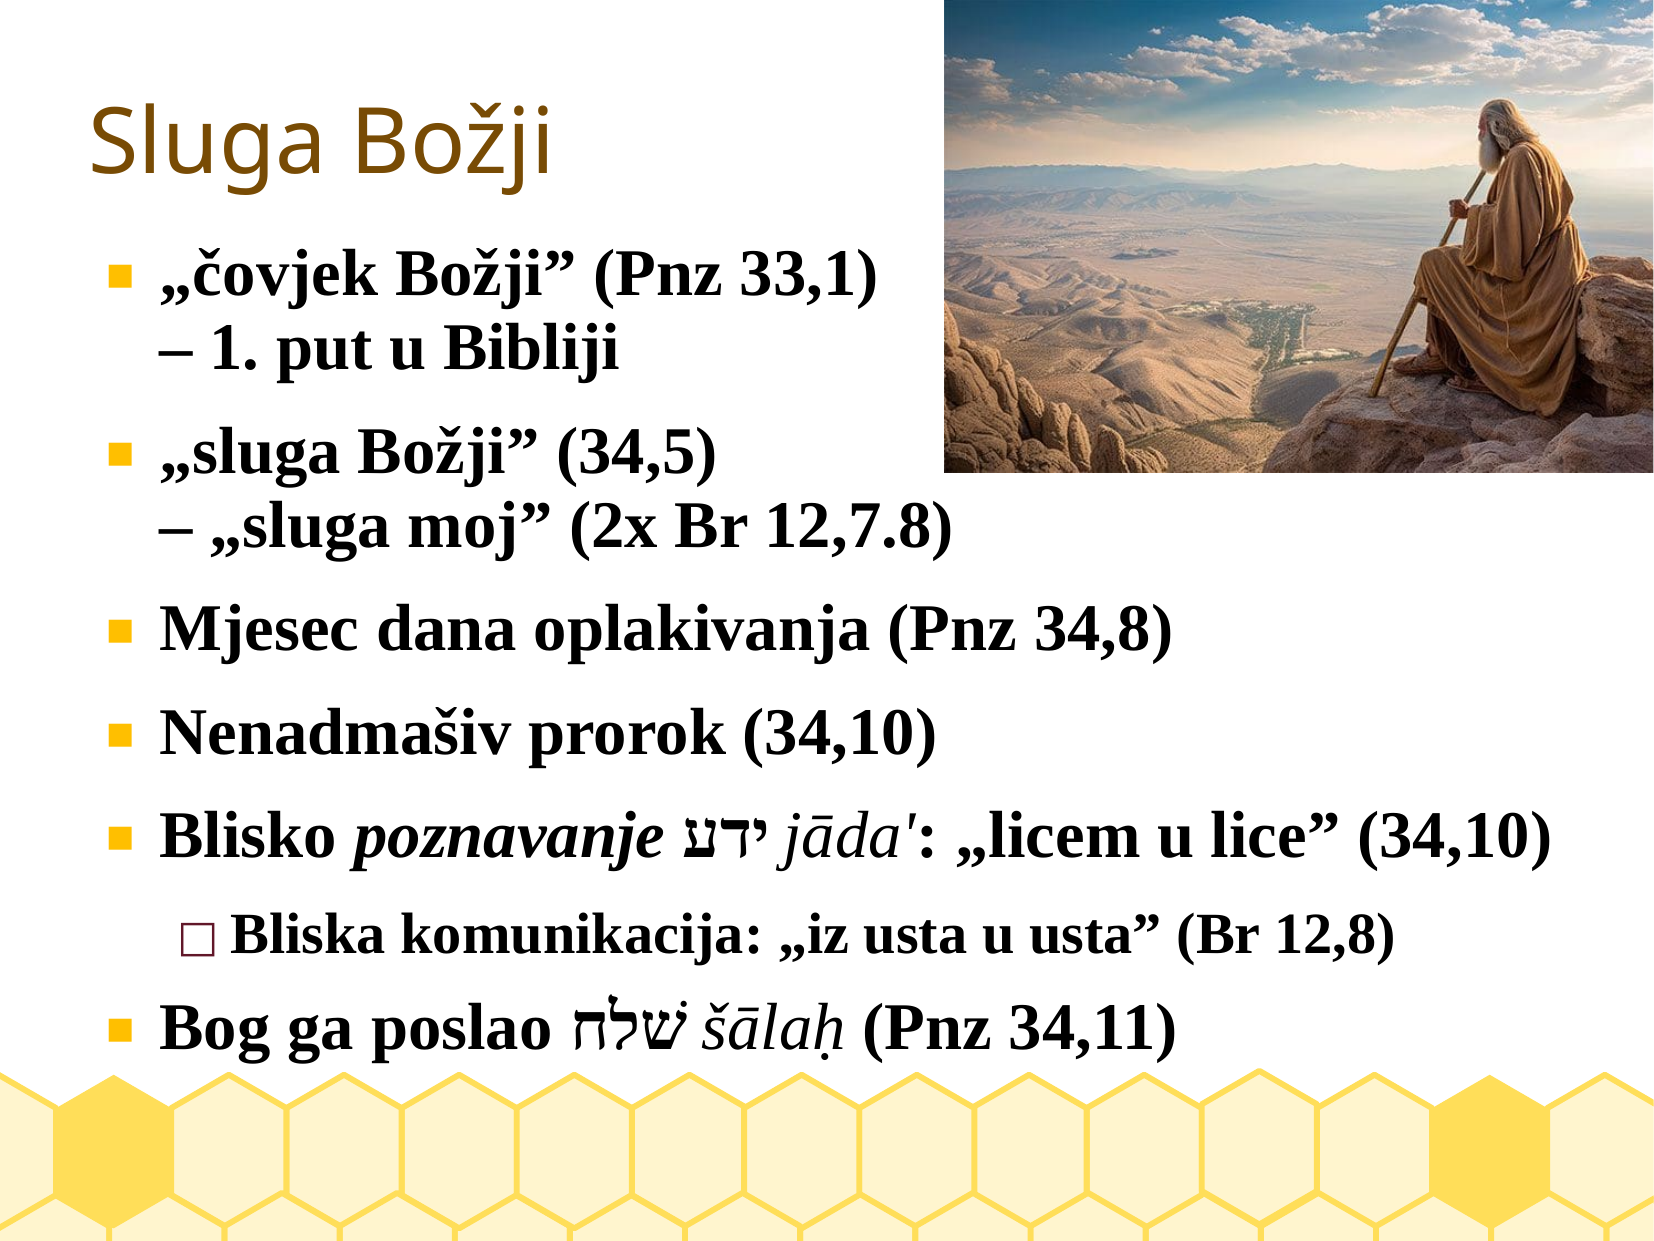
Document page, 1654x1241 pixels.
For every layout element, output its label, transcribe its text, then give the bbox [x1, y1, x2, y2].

picture [944, 0, 1654, 473]
title Sluga Božji [88, 39, 944, 236]
list „čovjek Božji” (Pnz 33,1) – 1. put u Bibliji „sluga Božji” (34,5) – „sluga moj” (2x Br 12,7.8) Mjesec dana oplakivanja (Pnz 34,8) Nenadmašiv prorok (34,10) Blisko poznavanje ידע jāda': „licem u lice” (34,10) Bliska komunikacija: „iz usta u usta” (Br 12,8) Bog ga poslao שׁלח šālaḥ (Pnz 34,11) [88, 236, 1565, 1063]
